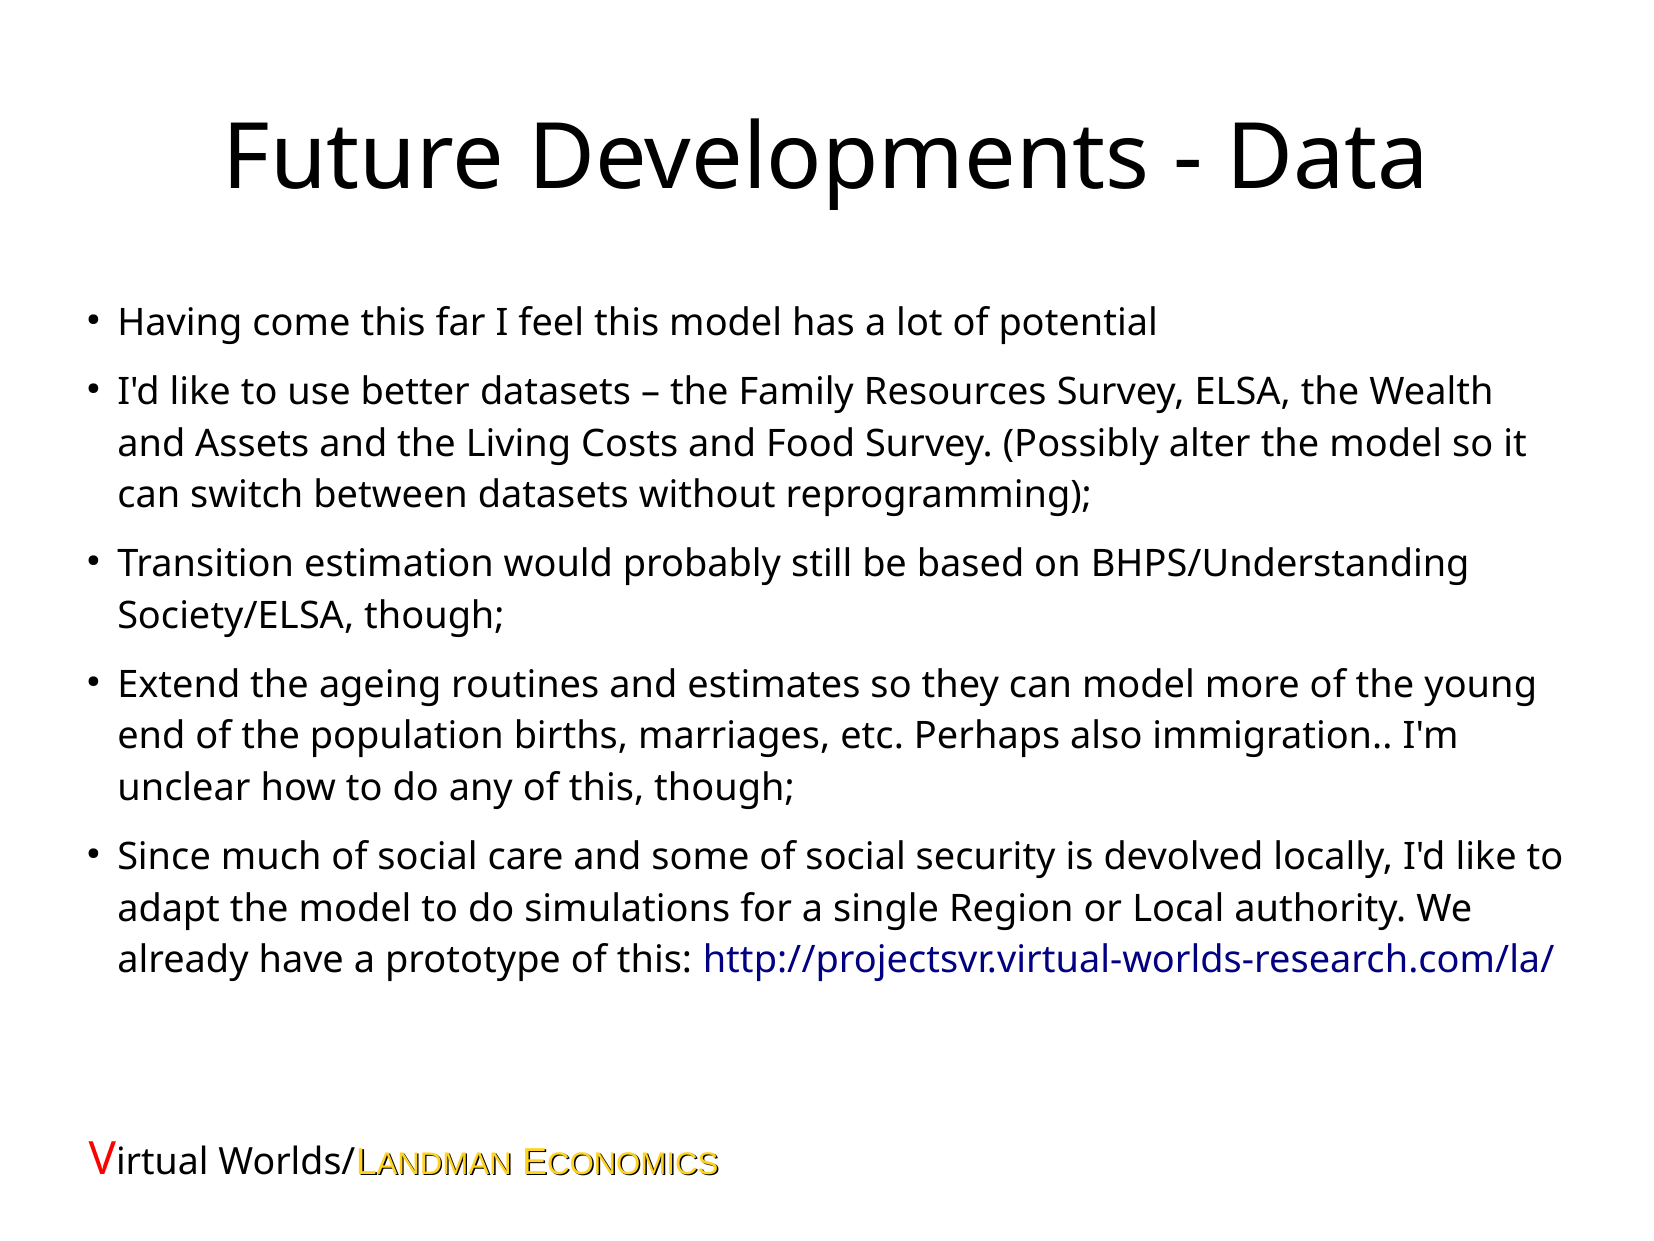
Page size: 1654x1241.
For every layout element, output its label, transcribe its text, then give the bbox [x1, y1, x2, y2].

title Future Developments - Data [82, 49, 1571, 257]
list Having come this far I feel this model has a lot of potential I'd like to use better datasets – the Family Resources Survey, ELSA, the Wealth and Assets and the Living Costs and Food Survey. (Possibly alter the model so it can switch between datasets without reprogramming); Transition estimation would probably still be based on BHPS/Understanding Society/ELSA, though; Extend the ageing routines and estimates so they can model more of the young end of the population births, marriages, etc. Perhaps also immigration.. I'm unclear how to do any of this, though; Since much of social care and some of social security is devolved locally, I'd like to adapt the model to do simulations for a single Region or Local authority. We already have a prototype of this: http://projectsvr.virtual-worlds-research.com/la/ [76, 295, 1565, 1015]
